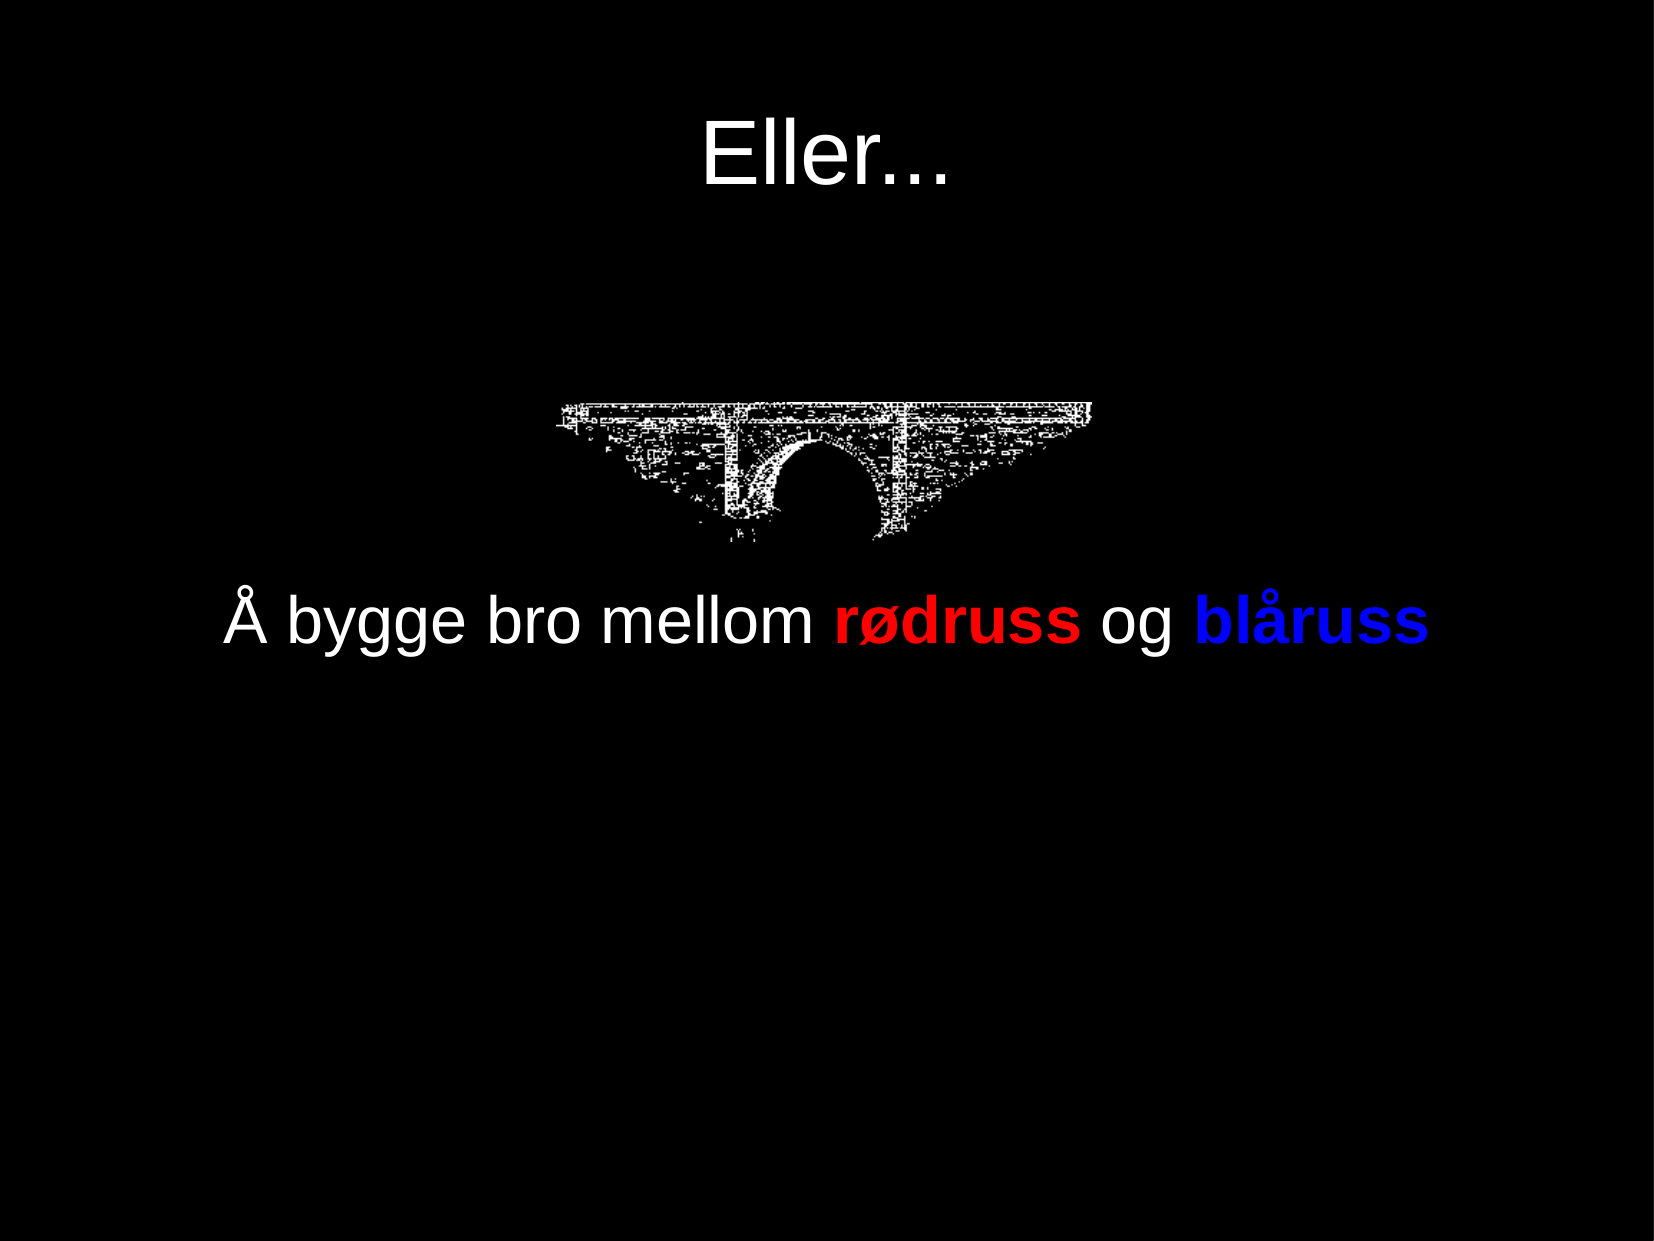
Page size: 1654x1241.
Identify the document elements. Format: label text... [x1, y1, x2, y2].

picture [556, 402, 1092, 542]
subtitle Å bygge bro mellom rødruss og blåruss [82, 0, 1571, 1241]
